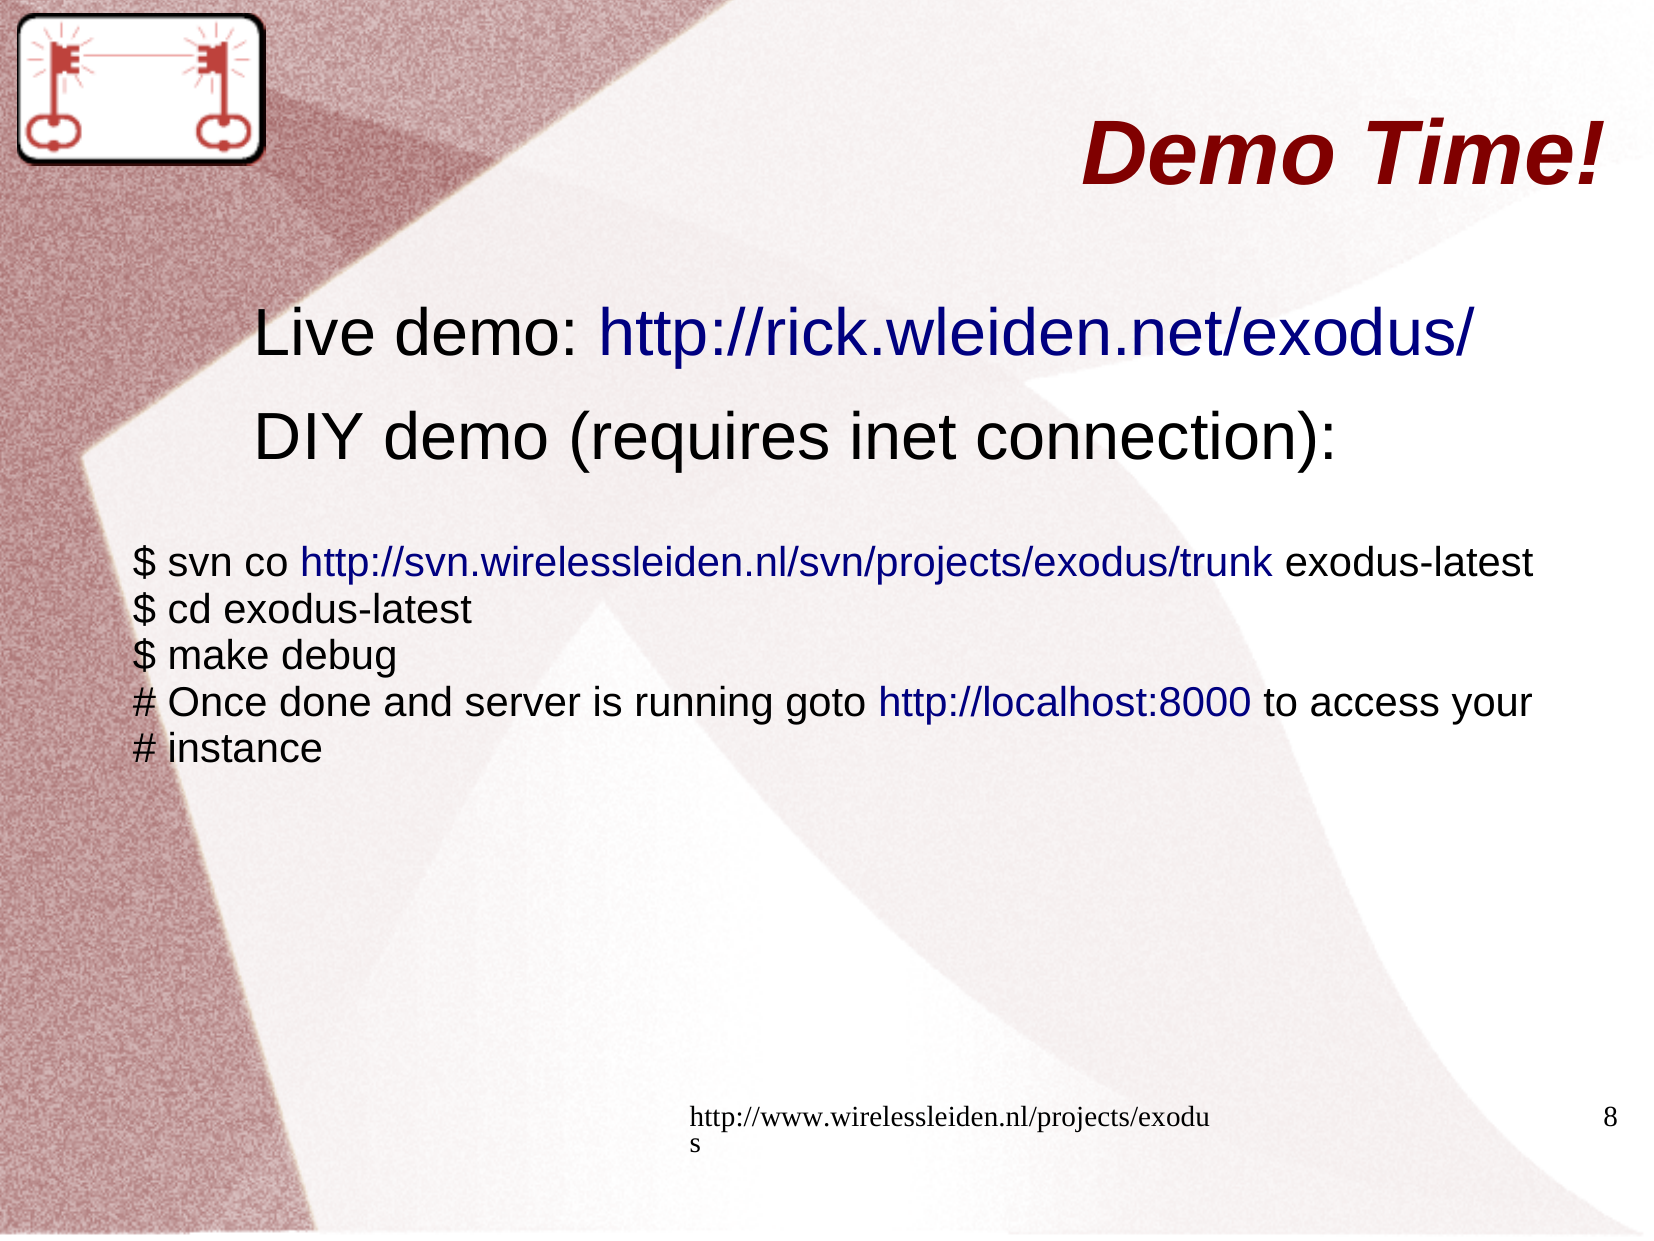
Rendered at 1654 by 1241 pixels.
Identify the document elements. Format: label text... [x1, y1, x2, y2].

text_box $ svn co http://svn.wirelessleiden.nl/svn/projects/exodus/trunk exodus-latest $ cd exodus-latest $ make debug # Once done and server is running goto http://localhost:8000 to access your # instance [118, 531, 1625, 779]
title Demo Time! [596, 49, 1607, 257]
picture [0, 0, 1654, 1241]
list Live demo: http://rick.wleiden.net/exodus/ DIY demo (requires inet connection): [236, 295, 1571, 531]
